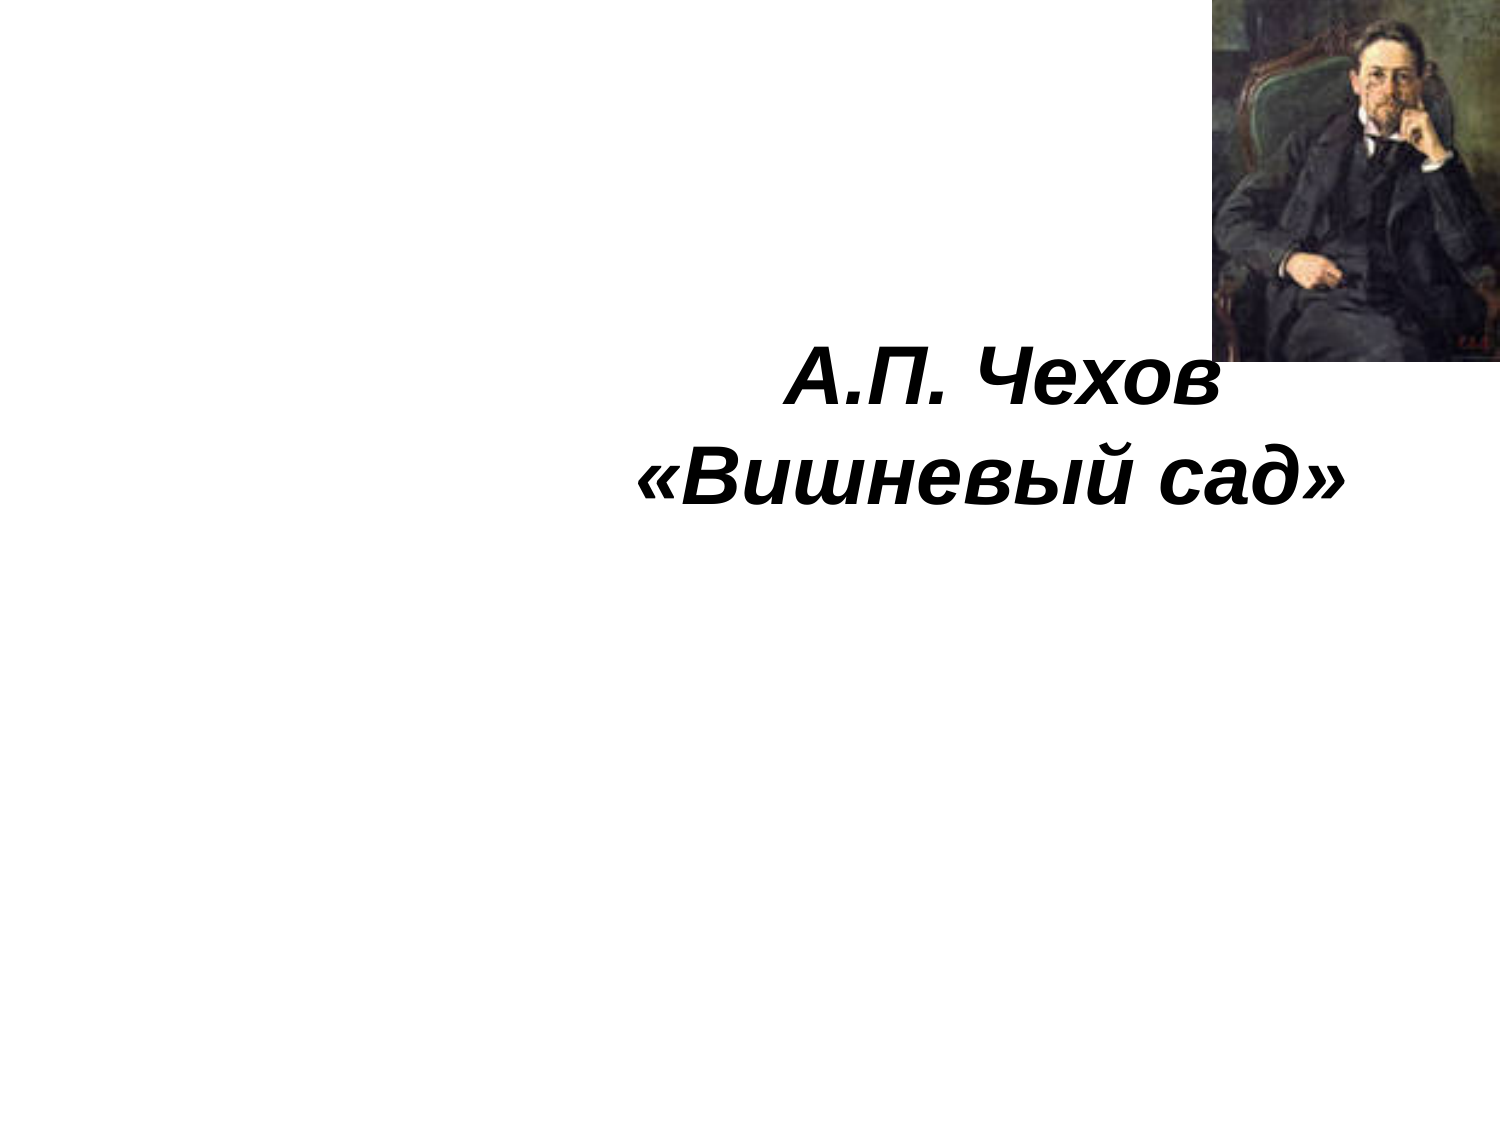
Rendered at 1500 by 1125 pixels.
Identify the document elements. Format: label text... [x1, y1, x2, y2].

picture [1212, 0, 1500, 362]
title А.П. Чехов «Вишневый сад» [584, 314, 1400, 528]
